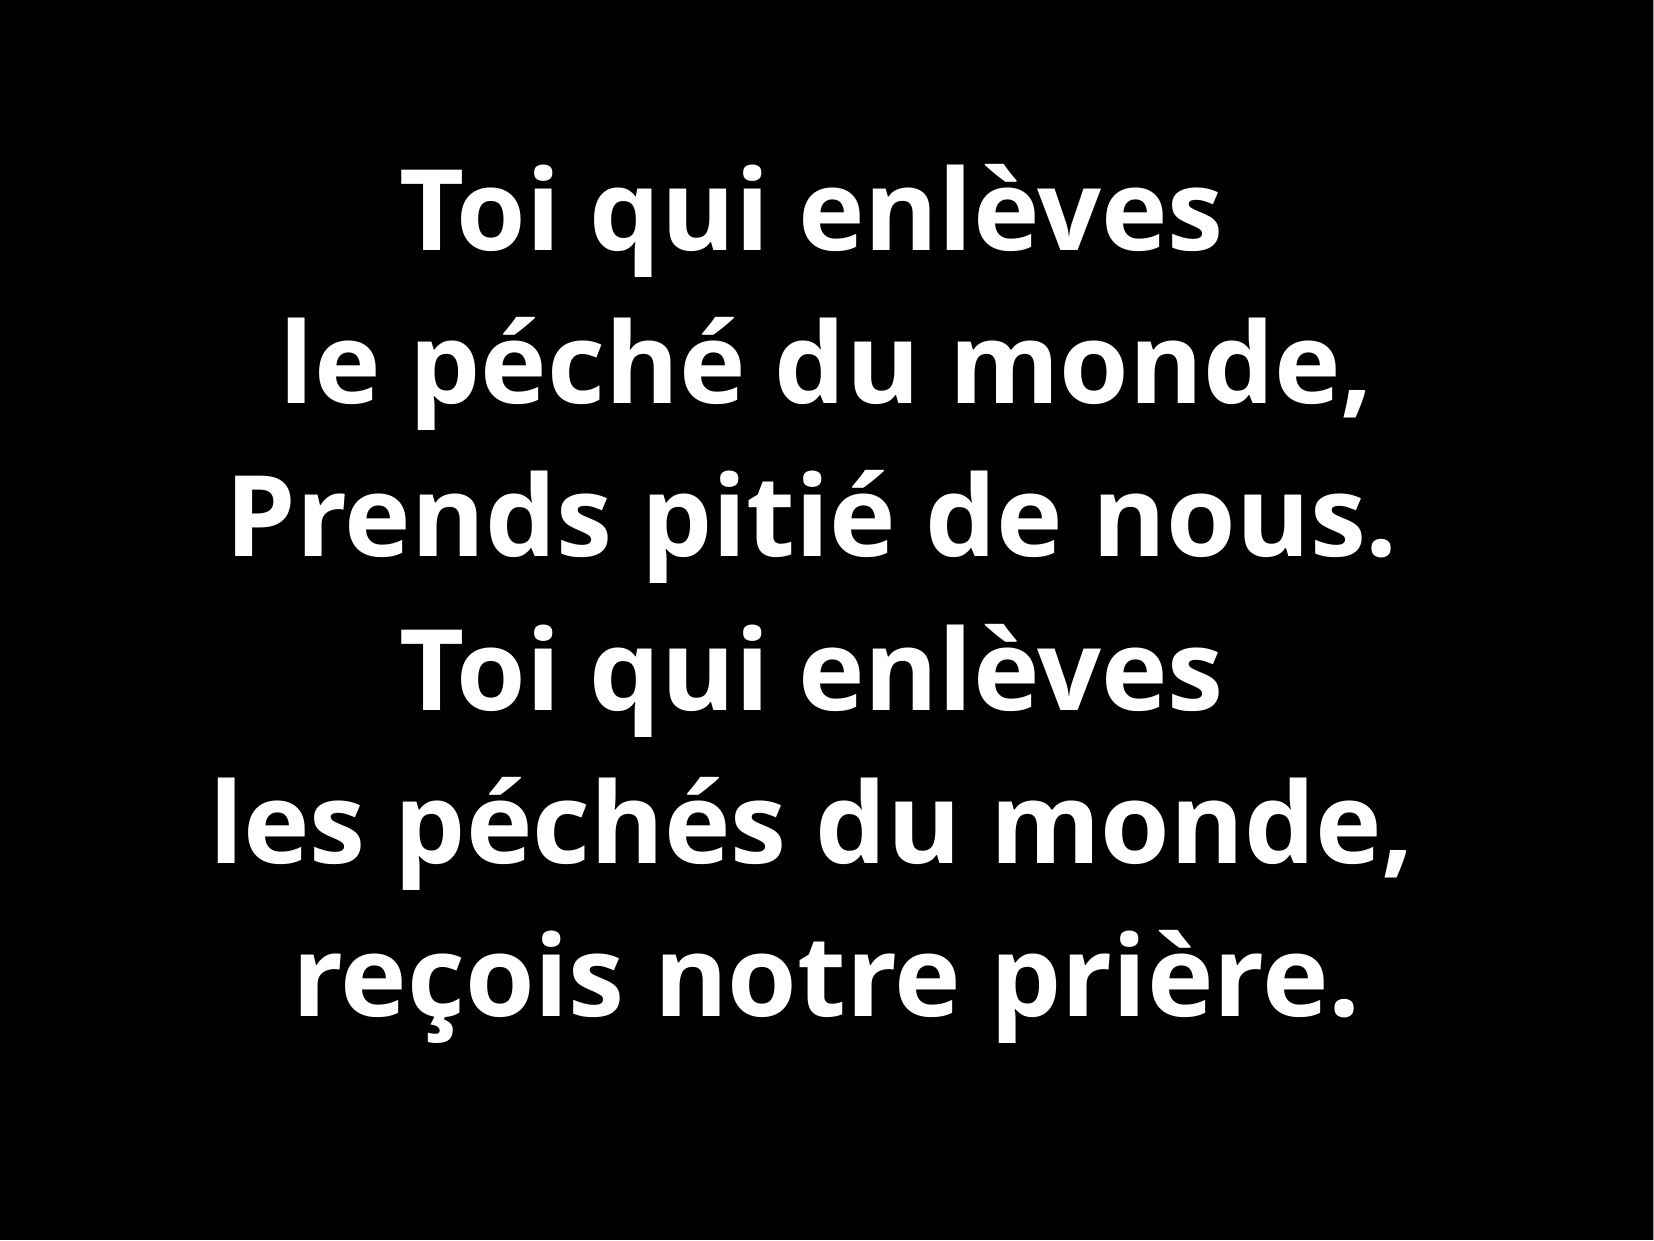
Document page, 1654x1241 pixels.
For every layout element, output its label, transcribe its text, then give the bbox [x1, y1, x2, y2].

subtitle Toi qui enlèves le péché du monde, Prends pitié de nous. Toi qui enlèves les péchés du monde, reçois notre prière. [82, 0, 1571, 1218]
